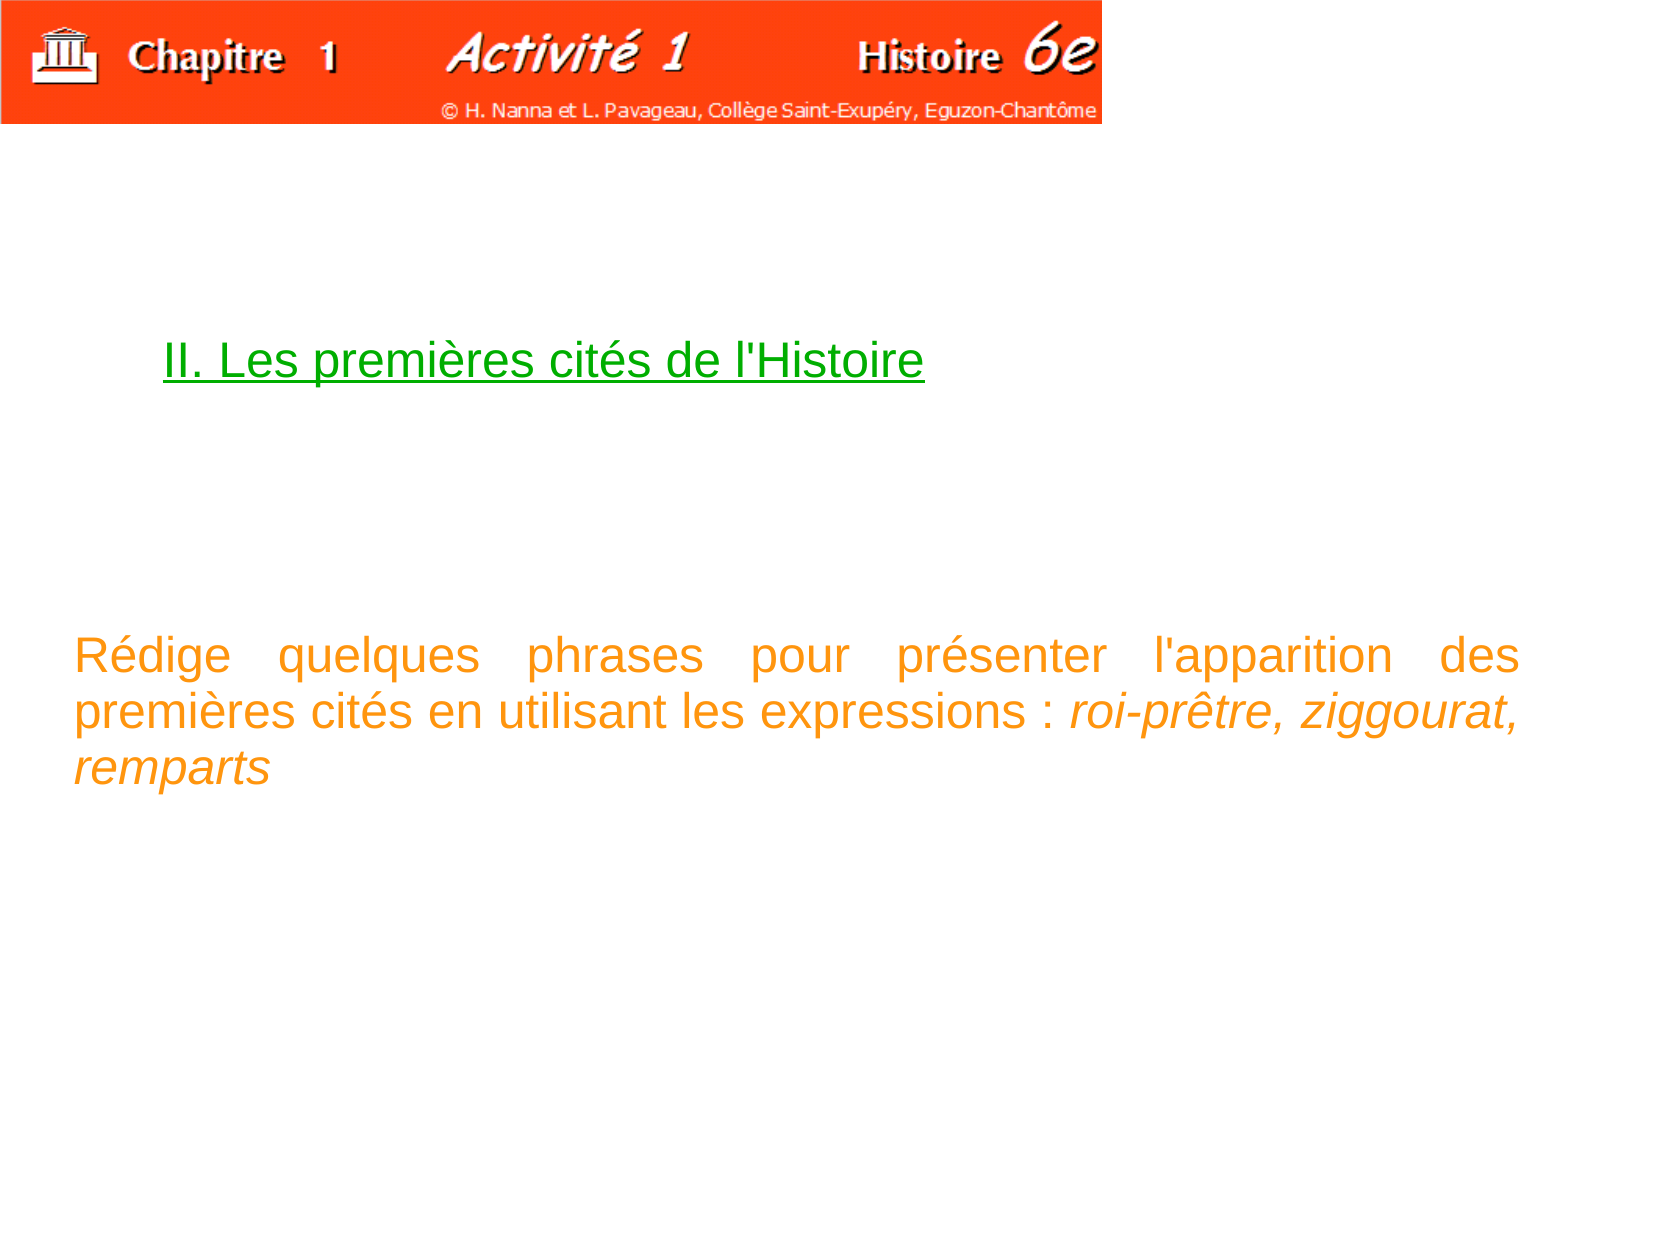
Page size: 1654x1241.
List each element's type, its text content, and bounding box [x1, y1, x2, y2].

picture [0, 0, 1102, 124]
text_box Rédige quelques phrases pour présenter l'apparition des premières cités en utilisant les expressions : roi-prêtre, ziggourat, remparts [59, 620, 1536, 802]
text_box II. Les premières cités de l'Histoire [147, 324, 941, 396]
